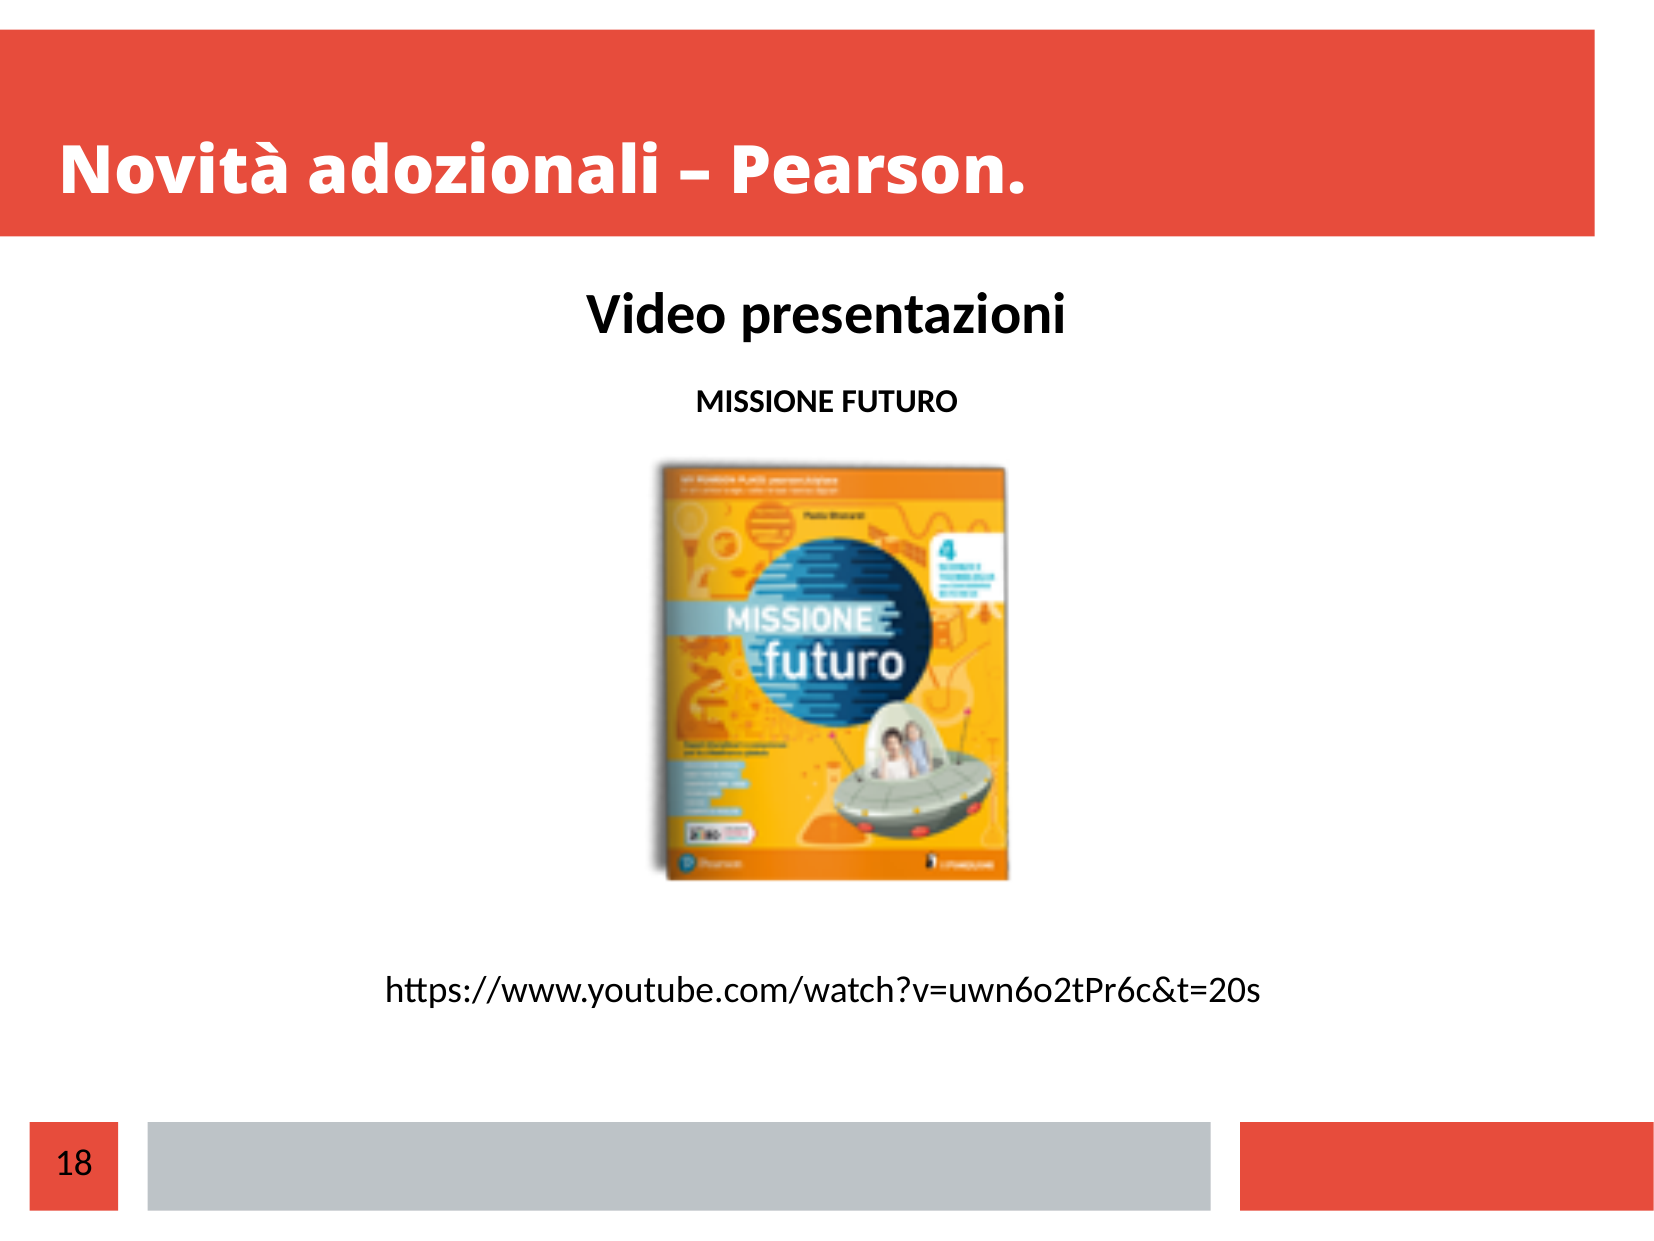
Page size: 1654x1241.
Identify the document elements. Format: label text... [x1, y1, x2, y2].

text_box Video presentazioni [118, 282, 1536, 586]
text_box https://www.youtube.com/watch?v=uwn6o2tPr6c&t=20s [370, 957, 1284, 1019]
picture [620, 418, 1033, 930]
text_box MISSIONE FUTURO [603, 371, 1051, 427]
title Novità adozionali – Pearson. [59, 59, 1595, 207]
text_box <numero> [29, 1122, 119, 1211]
